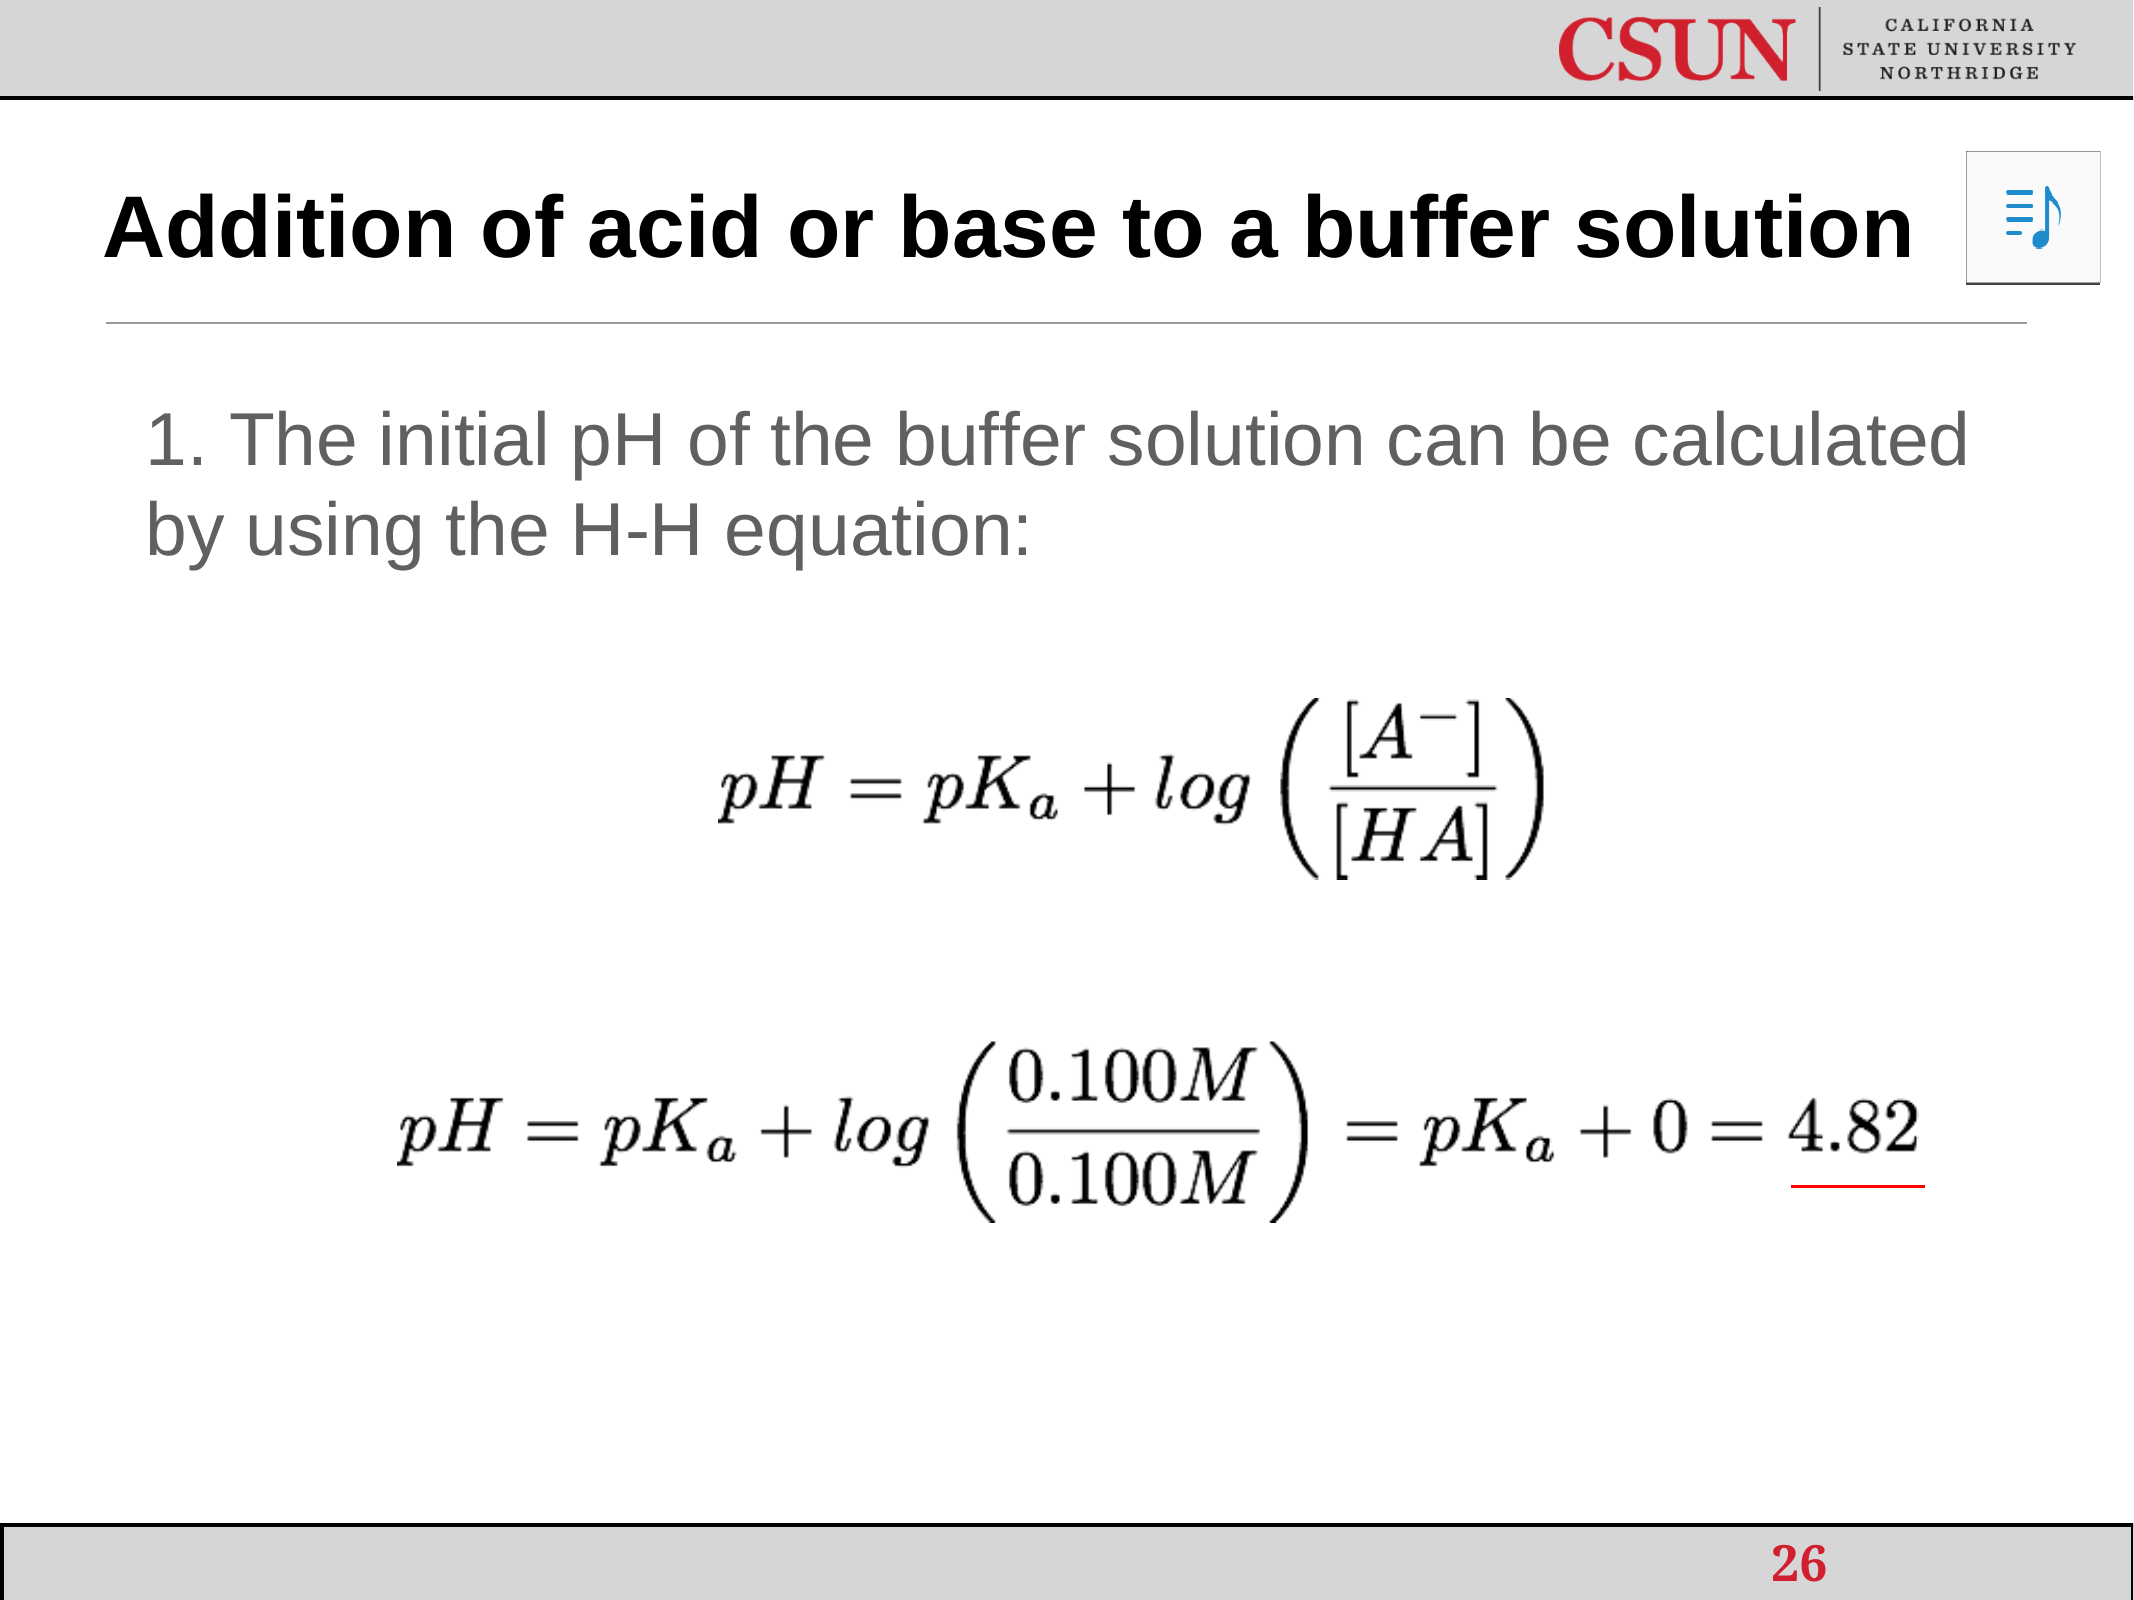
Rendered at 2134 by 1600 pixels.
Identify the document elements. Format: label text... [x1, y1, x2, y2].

list 1. The initial pH of the buffer solution can be calculated by using the H-H equation: [93, 382, 2011, 616]
picture [1559, 7, 2076, 91]
title Addition of acid or base to a buffer solution [93, 104, 2040, 284]
text_box [1965, 150, 2101, 286]
picture [397, 1040, 1919, 1223]
picture [718, 698, 1546, 880]
